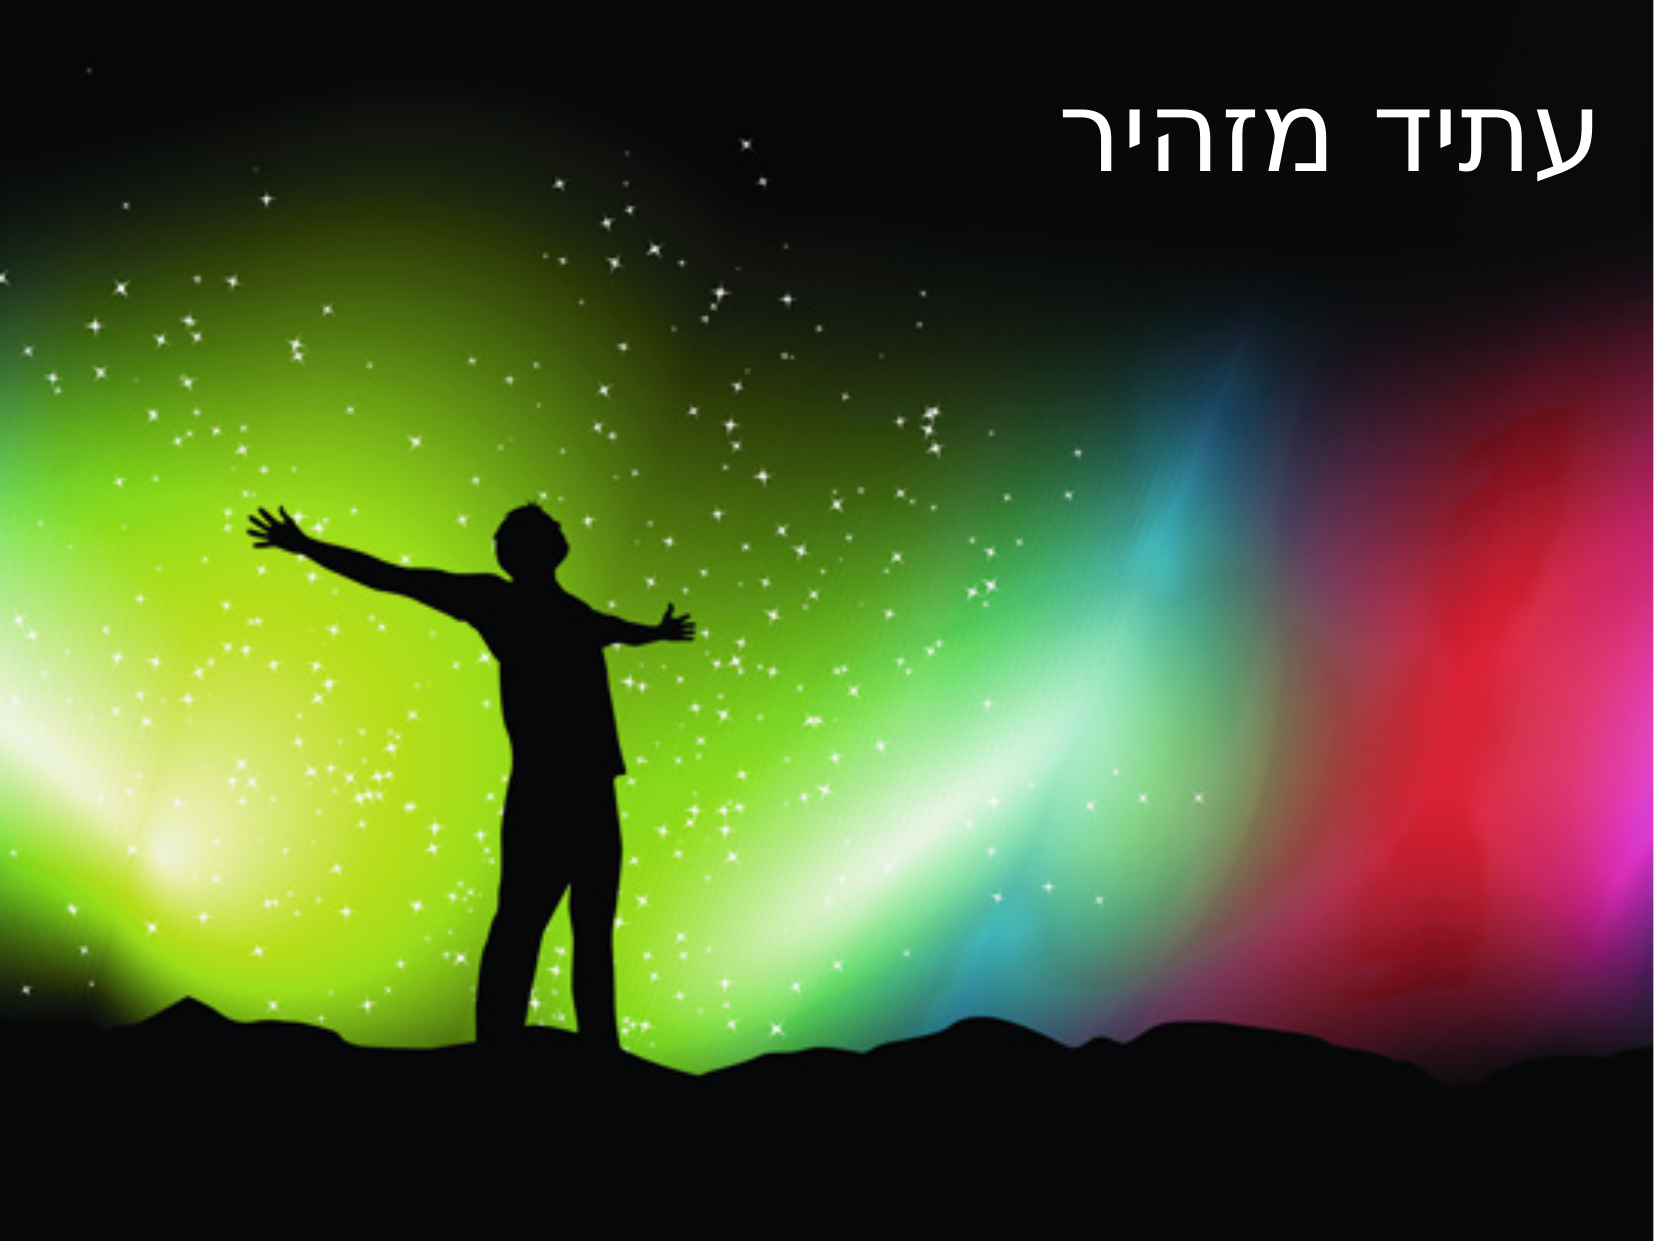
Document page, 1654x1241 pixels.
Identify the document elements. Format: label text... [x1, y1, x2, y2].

text_box עתיד מזהיר [1092, 59, 1619, 198]
picture [0, 0, 1654, 1241]
